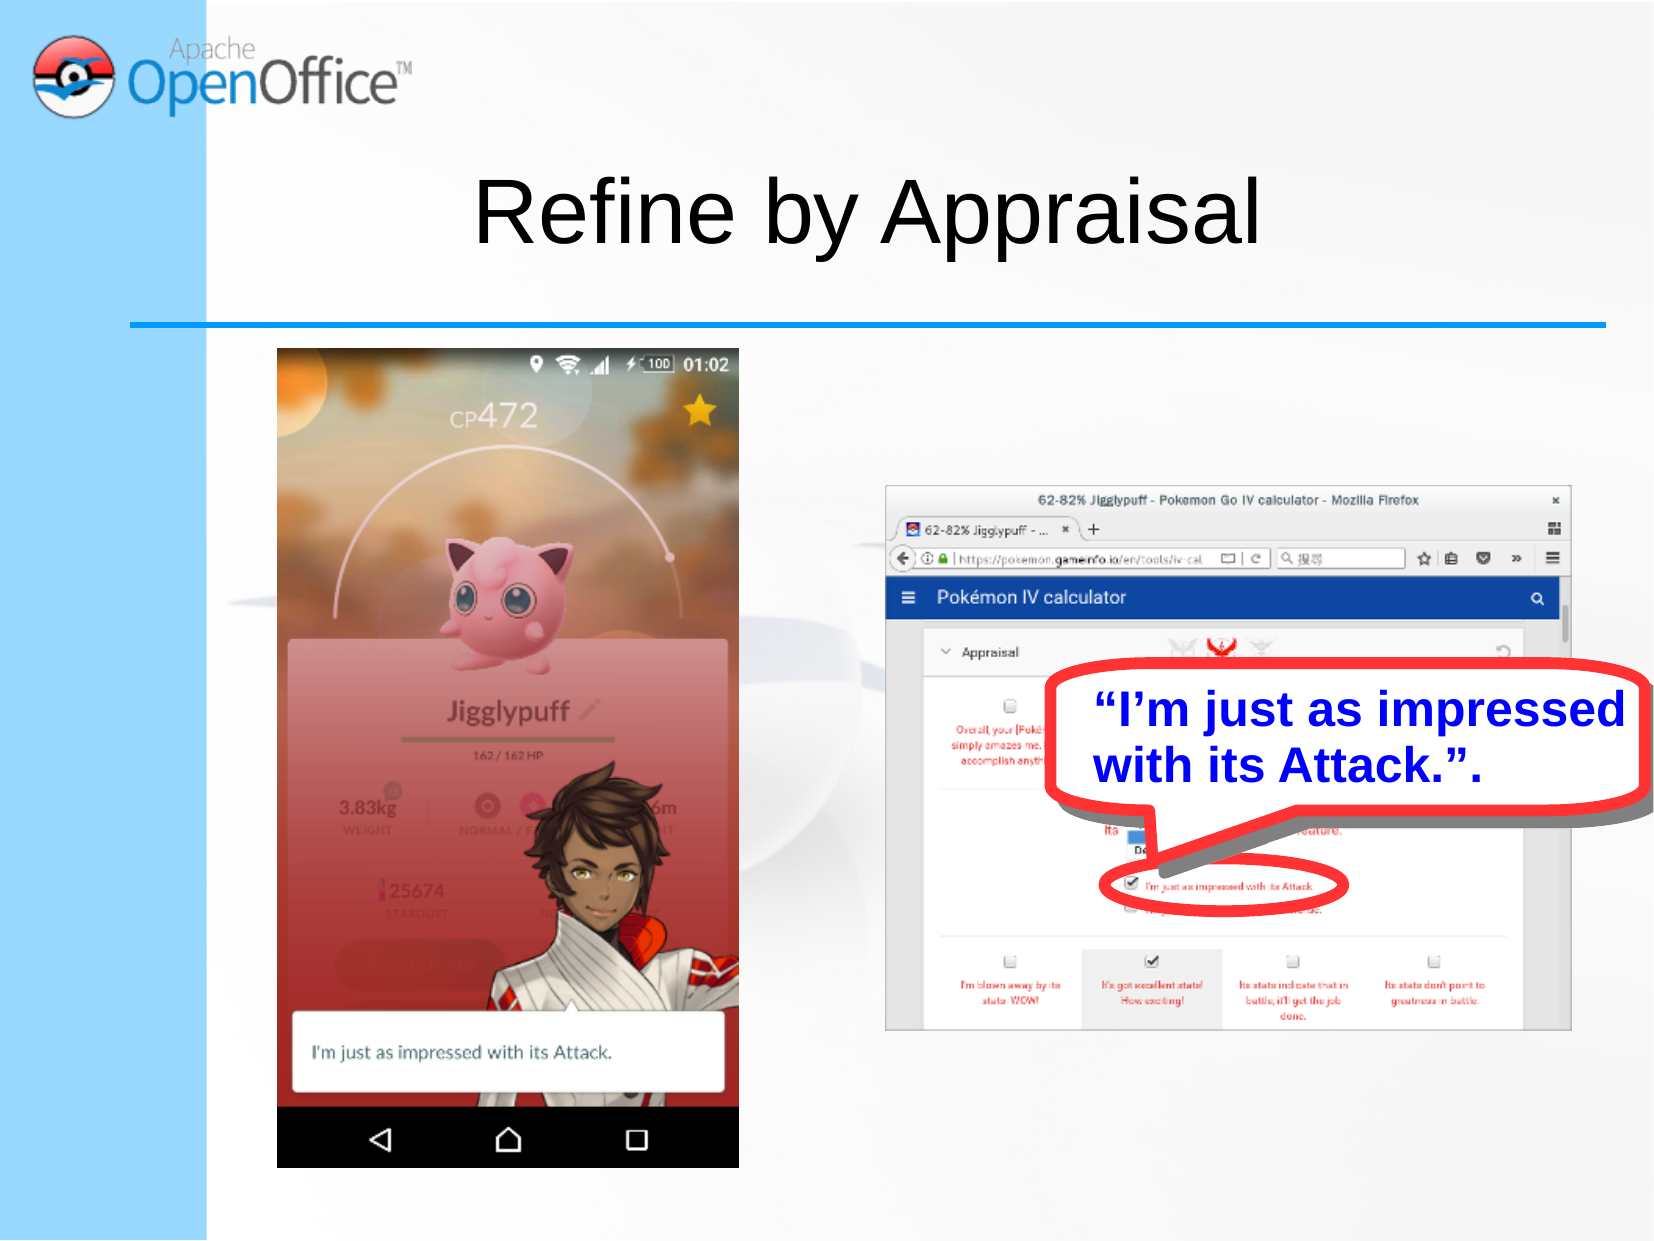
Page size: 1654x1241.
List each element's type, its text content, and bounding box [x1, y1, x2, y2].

text_box “I’m just as impressed with its Attack.”. [1050, 663, 1645, 861]
picture [31, 2, 1654, 1241]
title Refine by Appraisal [165, 108, 1571, 316]
